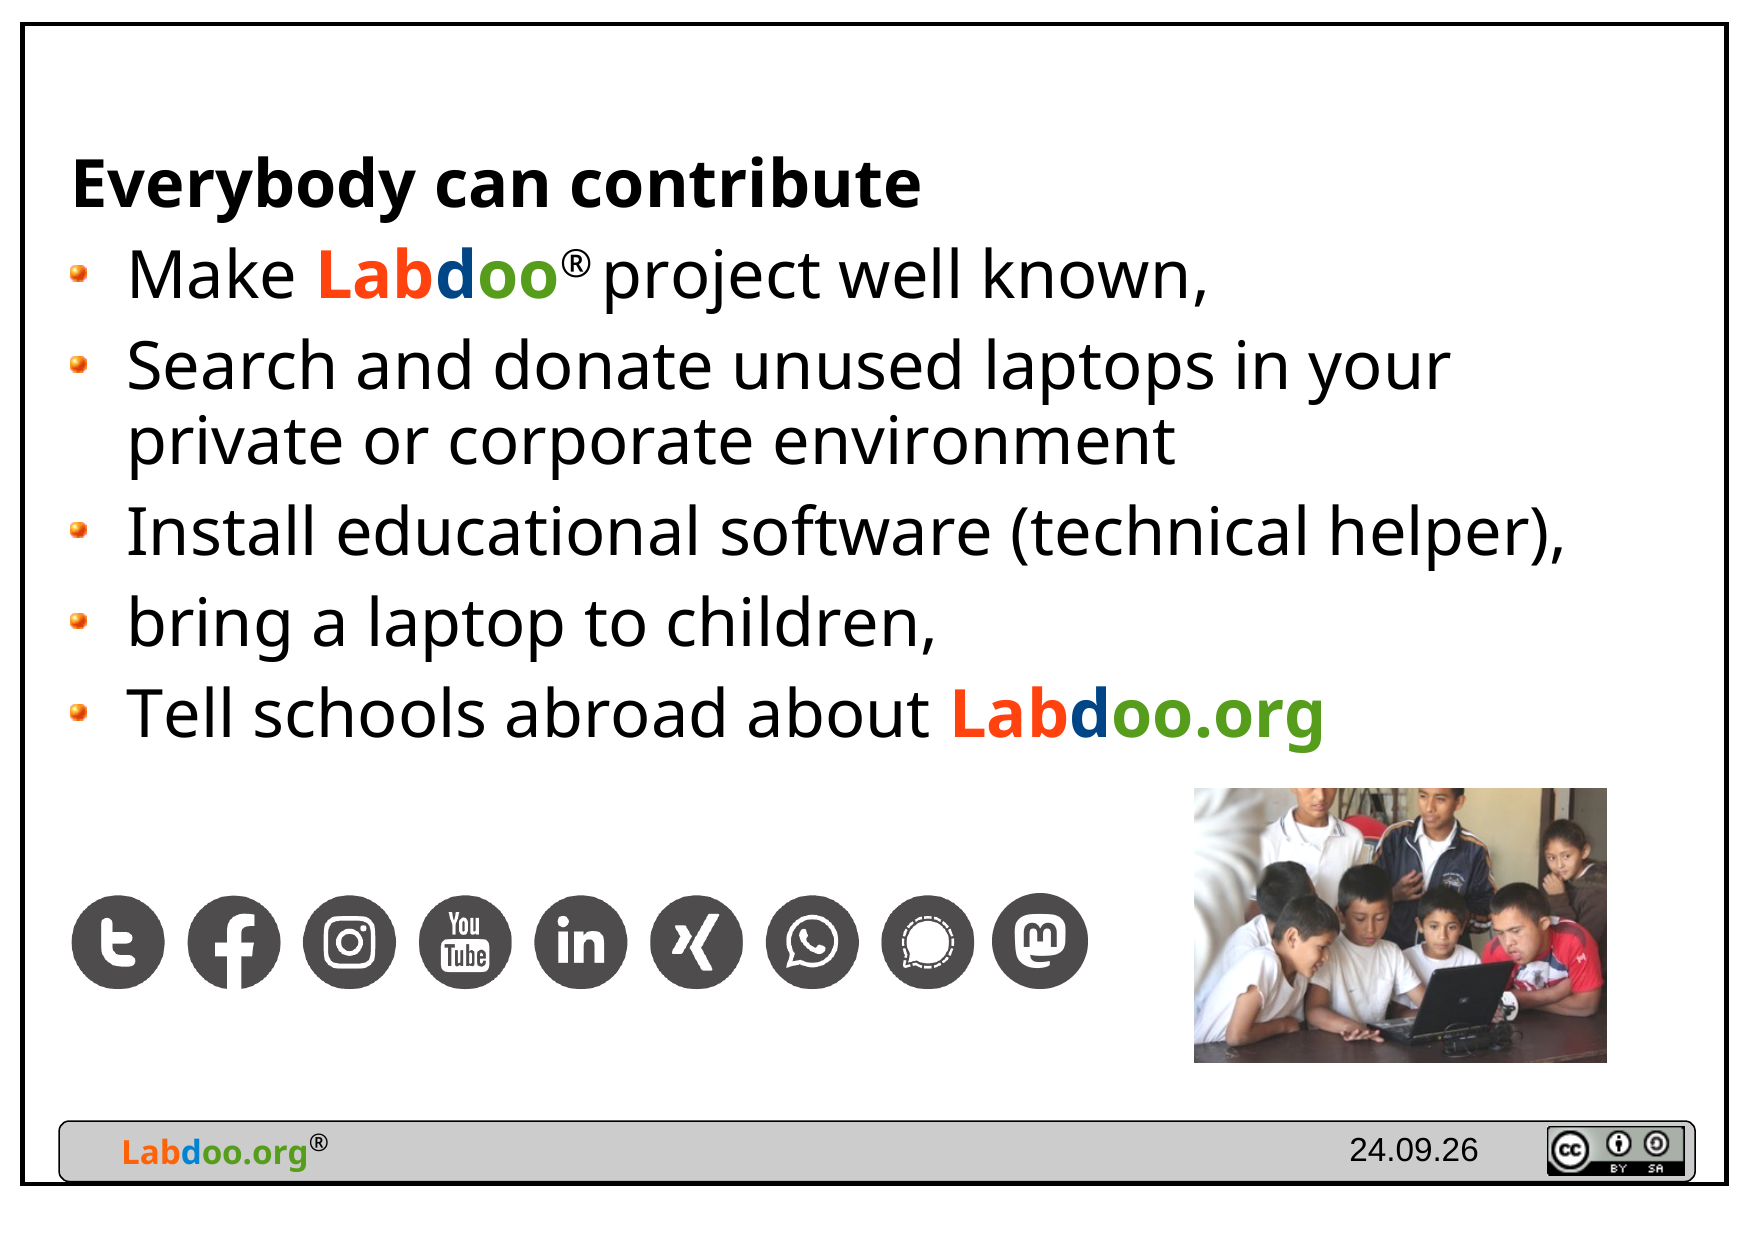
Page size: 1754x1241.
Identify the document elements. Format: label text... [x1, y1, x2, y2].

picture [60, 885, 1088, 1012]
text_box Labdoo.org® [106, 1098, 402, 1194]
list Everybody can contribute Make Labdoo® project well known, Search and donate unused laptops in your private or corporate environment Install educational software (technical helper), bring a laptop to children, Tell schools abroad about Labdoo.org [70, 143, 1666, 1052]
picture [1194, 788, 1607, 1063]
picture [1547, 1126, 1685, 1176]
